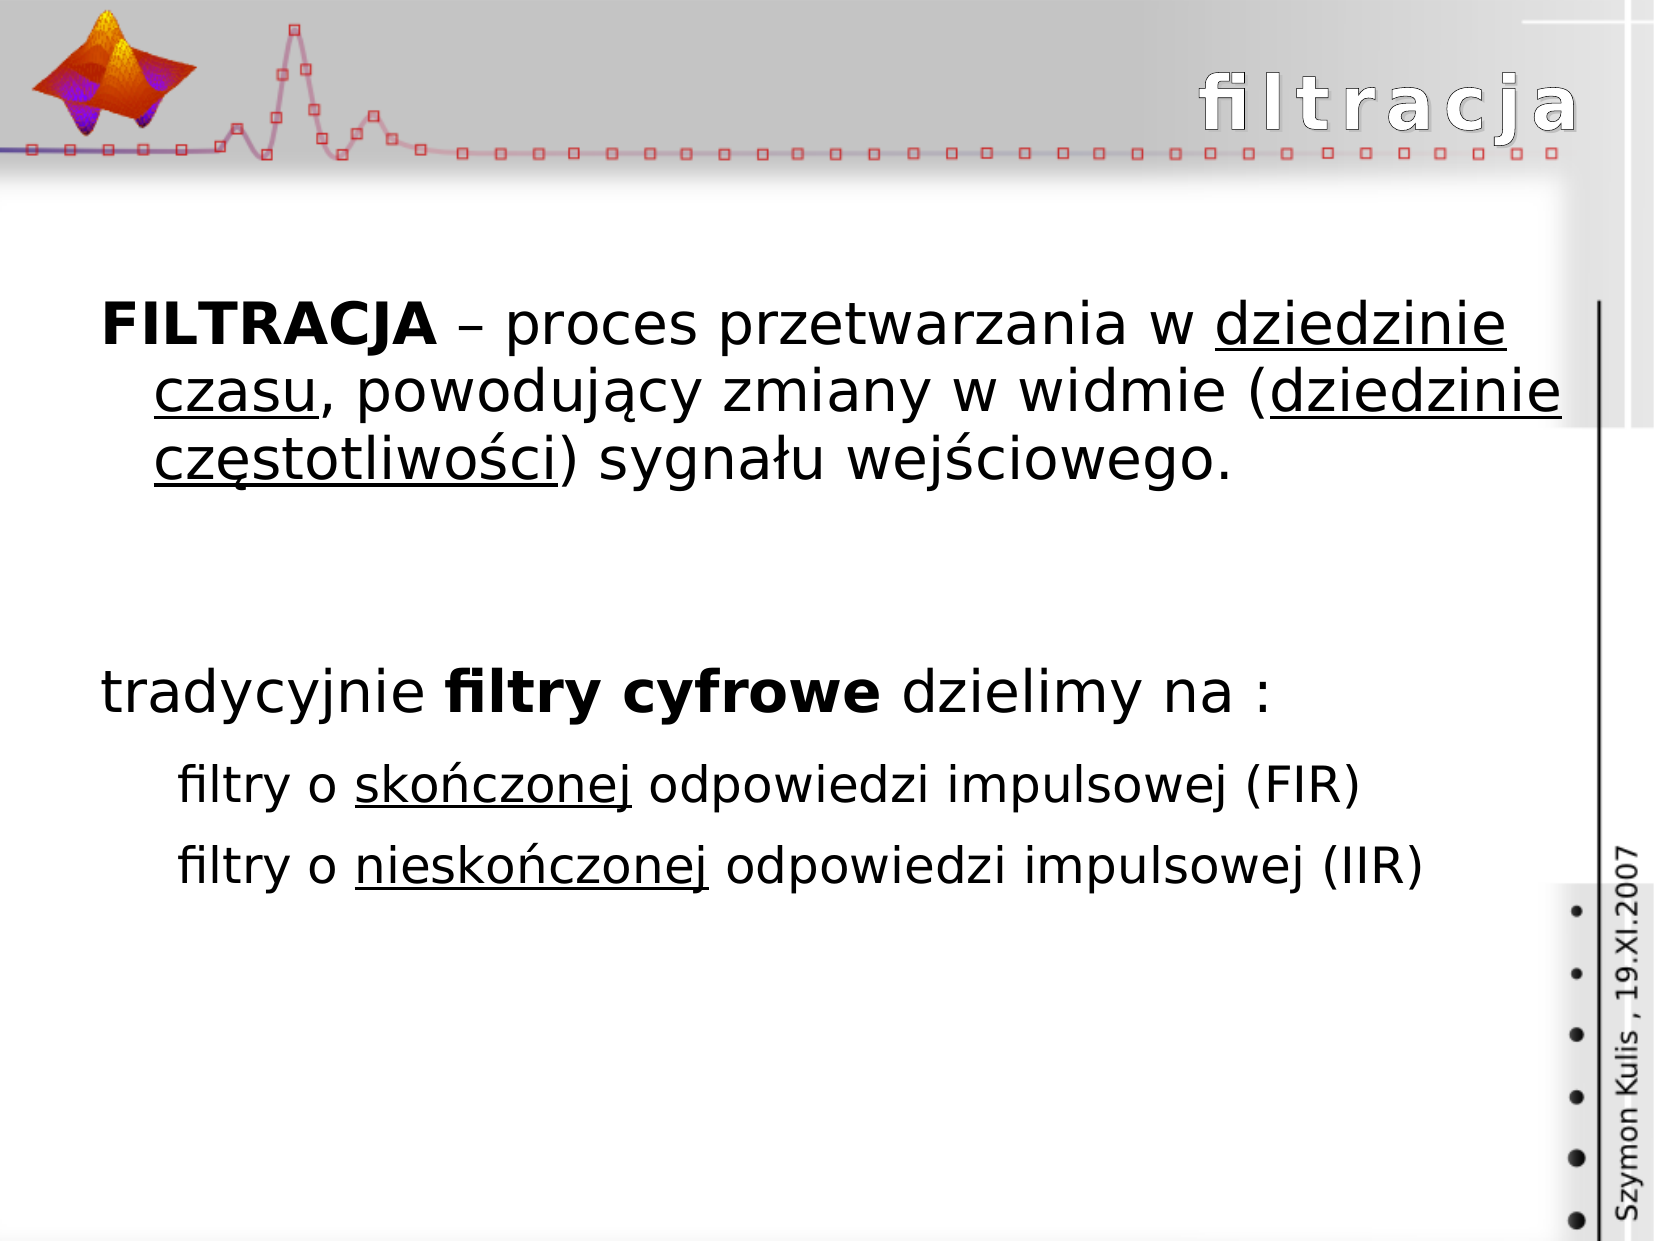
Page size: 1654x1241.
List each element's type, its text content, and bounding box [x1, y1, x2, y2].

picture [0, 0, 1654, 1241]
title filtracja [59, 36, 1580, 171]
list FILTRACJA – proces przetwarzania w dziedzinie czasu, powodujący zmiany w widmie (dziedzinie częstotliwości) sygnału wejściowego. tradycyjnie filtry cyfrowe dzielimy na : filtry o skończonej odpowiedzi impulsowej (FIR) filtry o nieskończonej odpowiedzi impulsowej (IIR) [82, 290, 1571, 1094]
